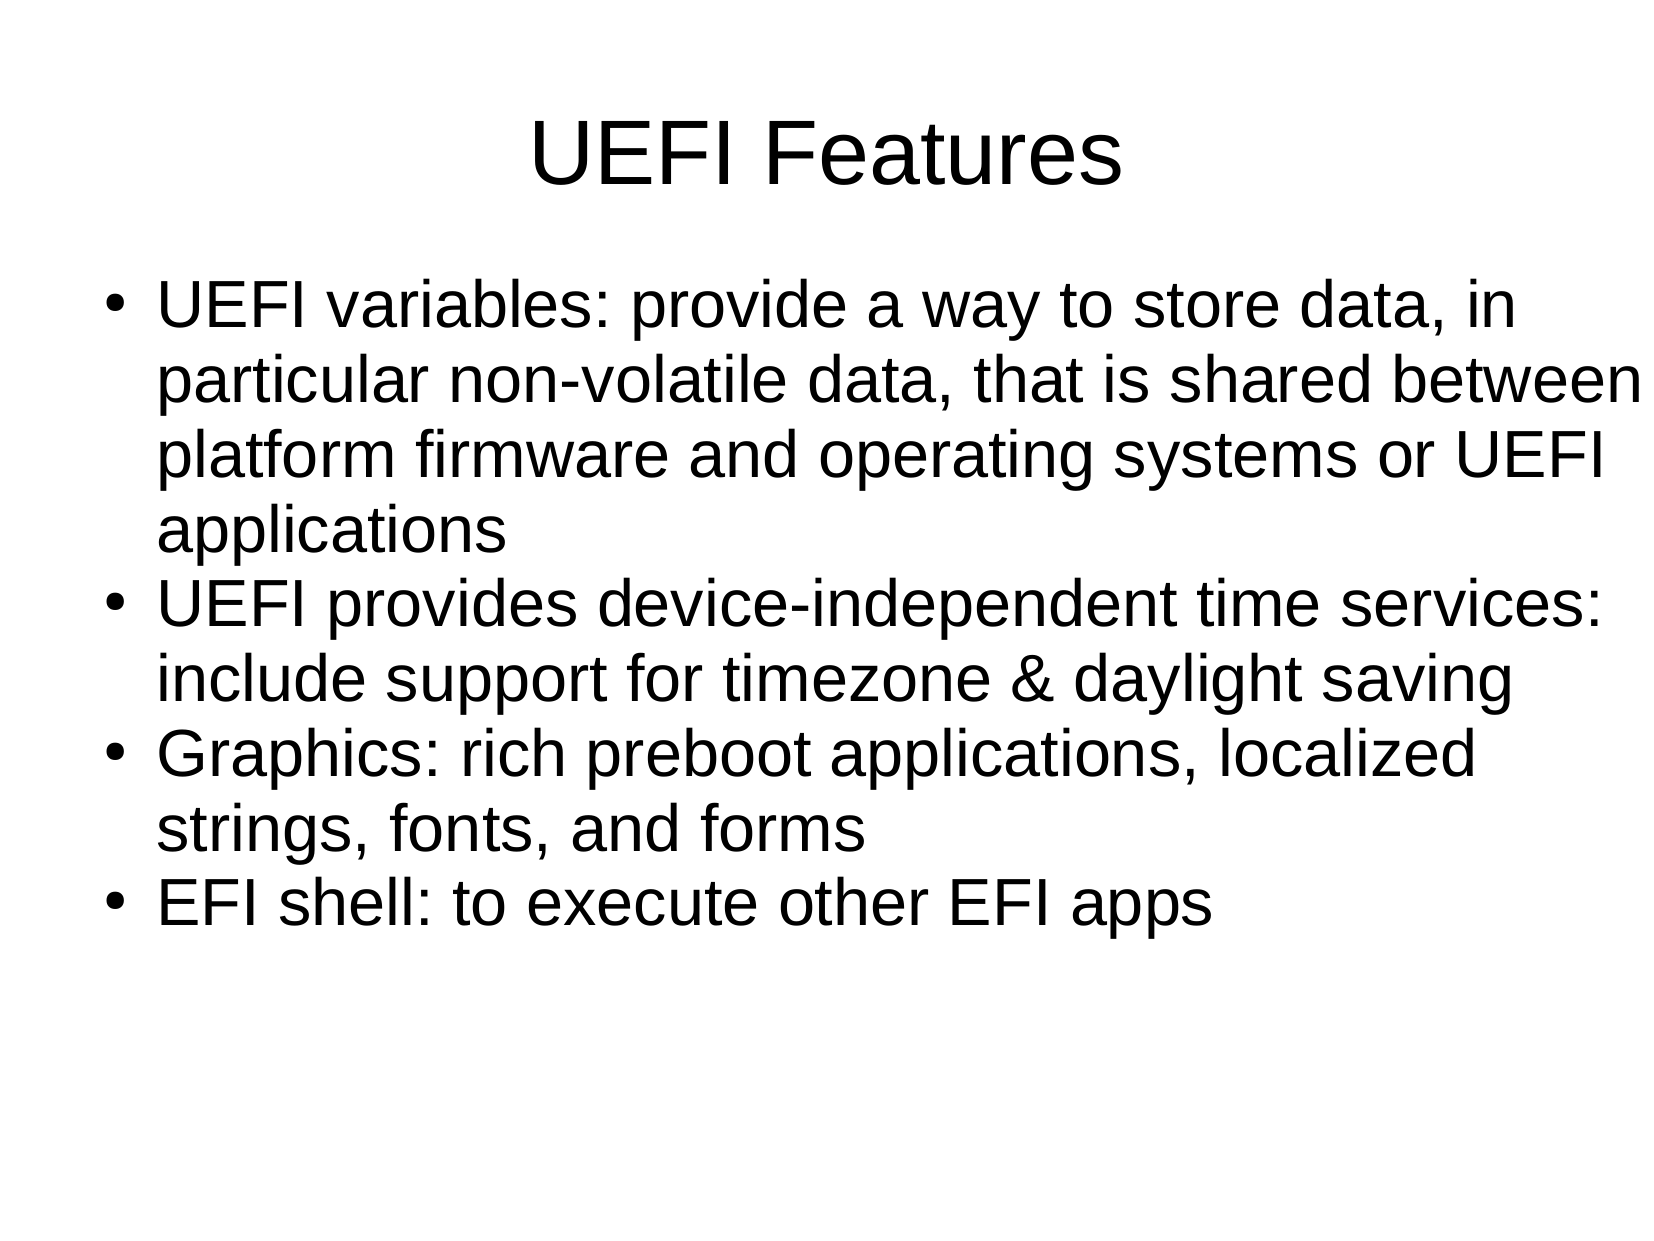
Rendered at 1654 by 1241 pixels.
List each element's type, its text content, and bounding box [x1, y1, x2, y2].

title UEFI Features [82, 49, 1571, 257]
text_box UEFI variables: provide a way to store data, in particular non-volatile data, that is shared between platform firmware and operating systems or UEFI applications UEFI provides device-independent time services: include support for timezone & daylight saving Graphics: rich preboot applications, localized strings, fonts, and forms EFI shell: to execute other EFI apps [70, 259, 1654, 1217]
